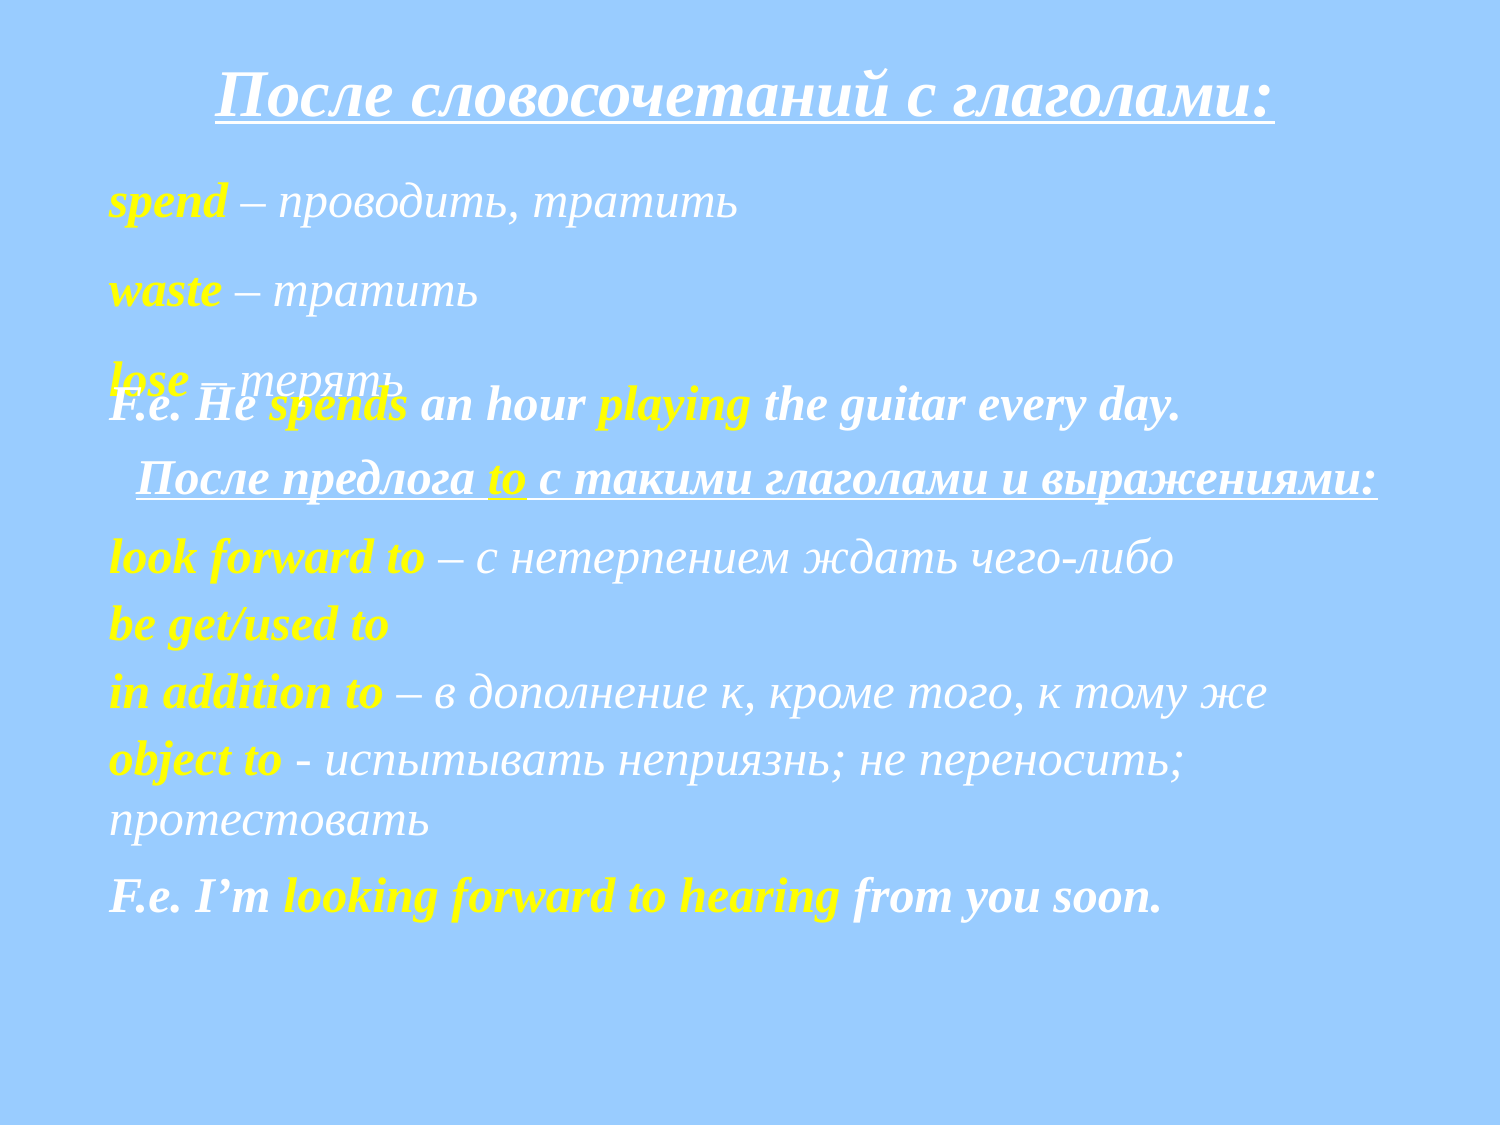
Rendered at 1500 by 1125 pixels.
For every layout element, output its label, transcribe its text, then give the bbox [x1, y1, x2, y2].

text_box look forward to – с нетерпением ждать чего-либо be get/used to in addition to – в дополнение к, кроме того, к тому же object to - испытывать неприязнь; не переносить; протестовать [93, 515, 1421, 786]
title После словосочетаний с глаголами: [70, 35, 1421, 246]
text_box После предлога to с такими глаголами и выражениями: [81, 437, 1432, 513]
list spend – проводить, тратить waste – тратить lose – терять [93, 152, 1421, 363]
list spend – проводить, тратить waste – тратить lose – терять [93, 786, 1421, 855]
text_box F.e. I’m looking forward to hearing from you soon. [93, 855, 1421, 999]
text_box F.e. He spends an hour playing the guitar every day. [93, 363, 1421, 437]
